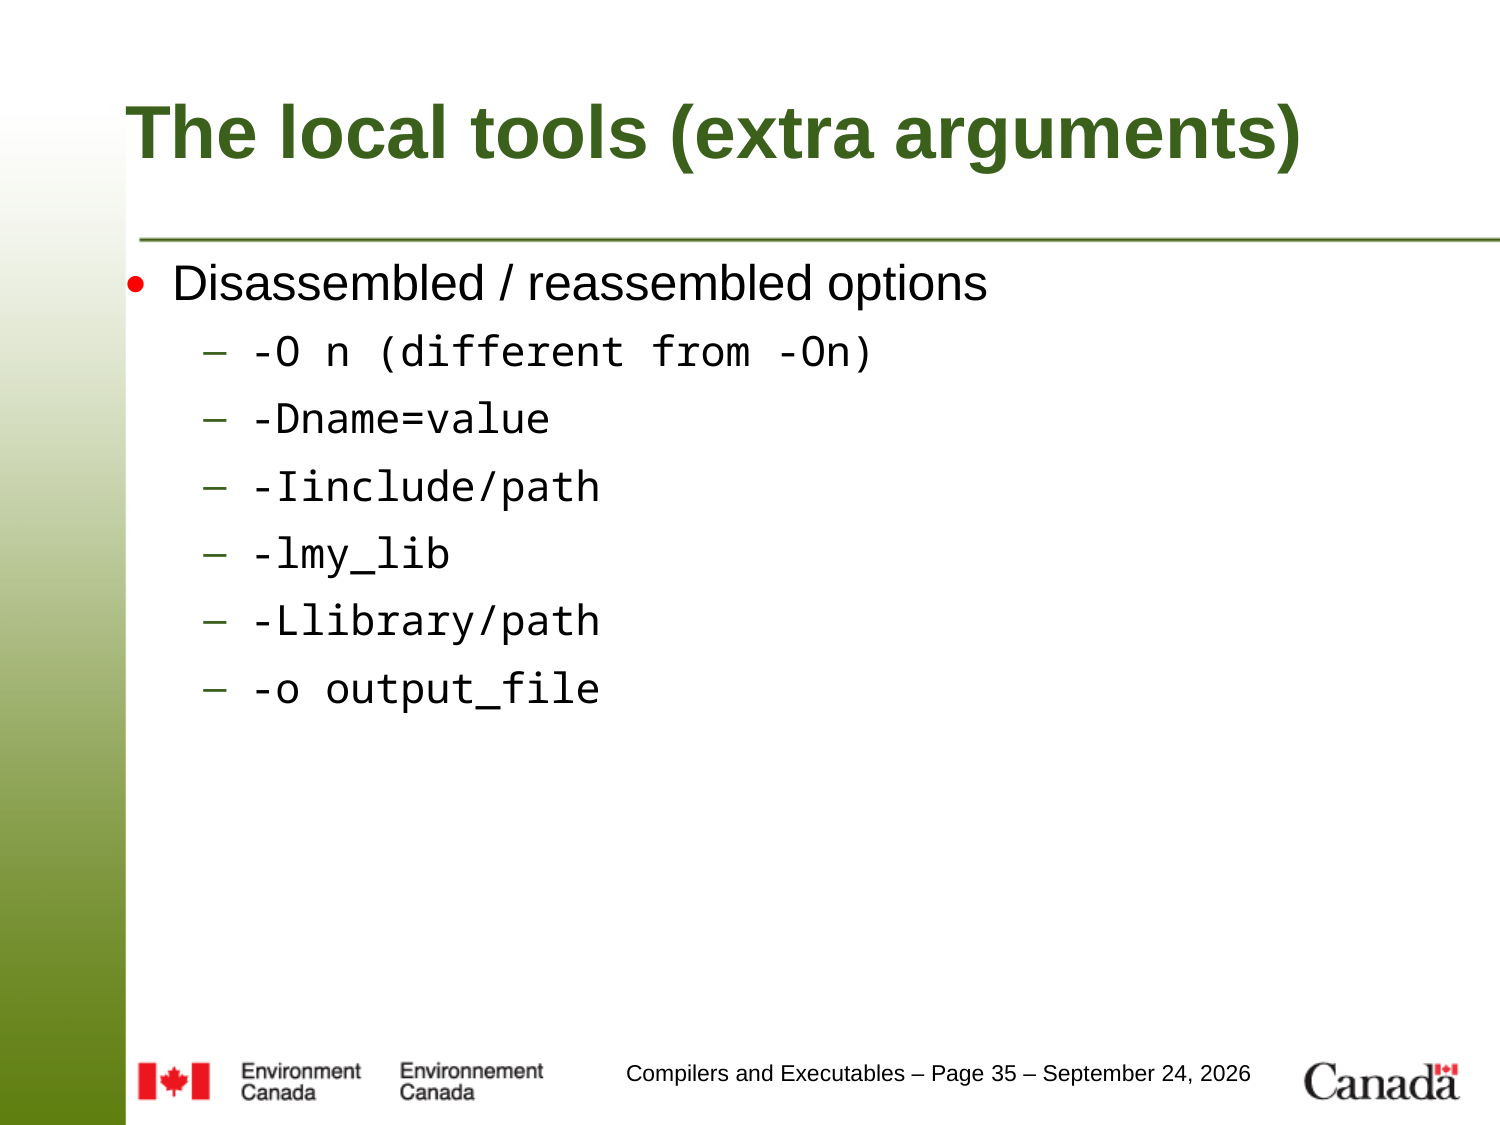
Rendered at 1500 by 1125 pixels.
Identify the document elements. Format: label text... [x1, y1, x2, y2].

picture [0, 0, 1500, 1125]
list Disassembled / reassembled options -O n (different from -On) -Dname=value -Iinclude/path -lmy_lib -Llibrary/path -o output_file [125, 255, 1463, 1009]
title The local tools (extra arguments) [125, 52, 1463, 213]
